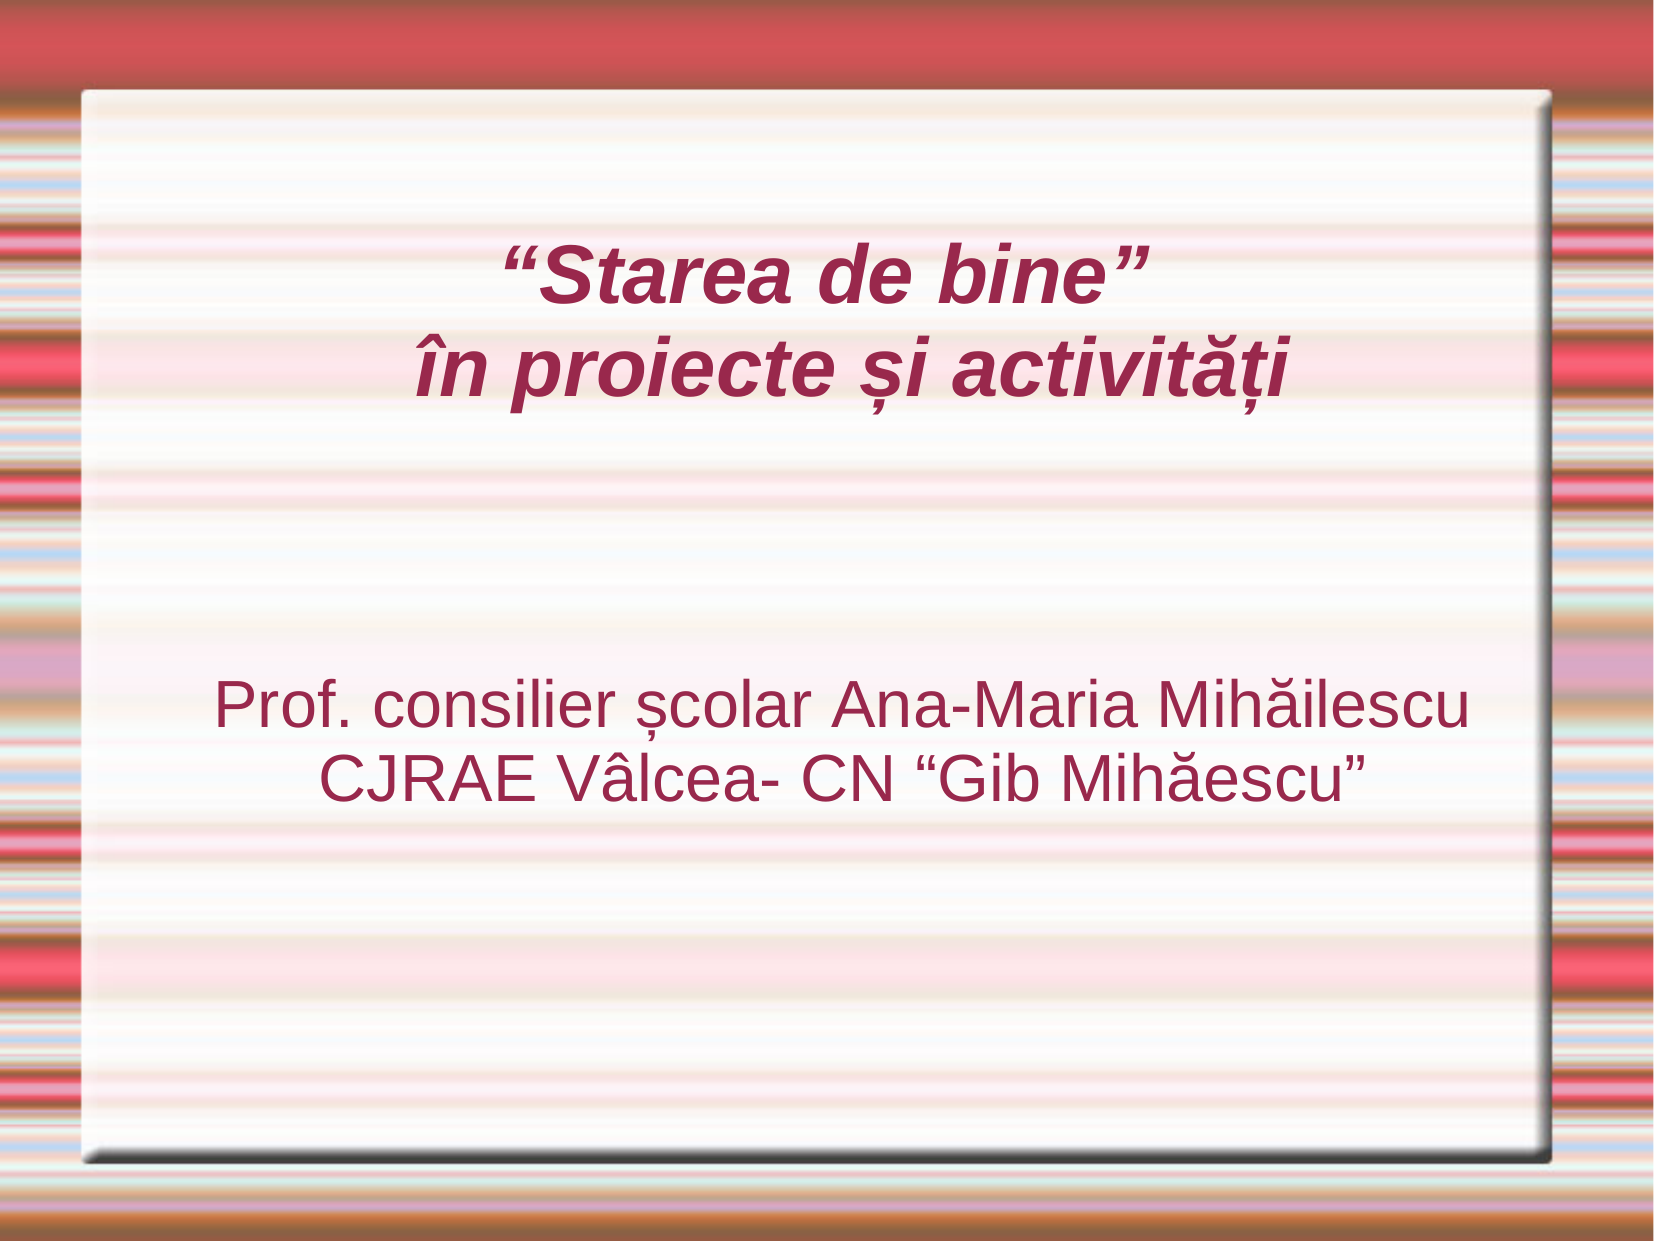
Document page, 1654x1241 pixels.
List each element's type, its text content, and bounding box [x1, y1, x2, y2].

title “Starea de bine” în proiecte și activități [118, 218, 1531, 426]
picture [0, 0, 1654, 1241]
subtitle Prof. consilier școlar Ana-Maria Mihăilescu CJRAE Vâlcea- CN “Gib Mihăescu” [134, 350, 1516, 1133]
